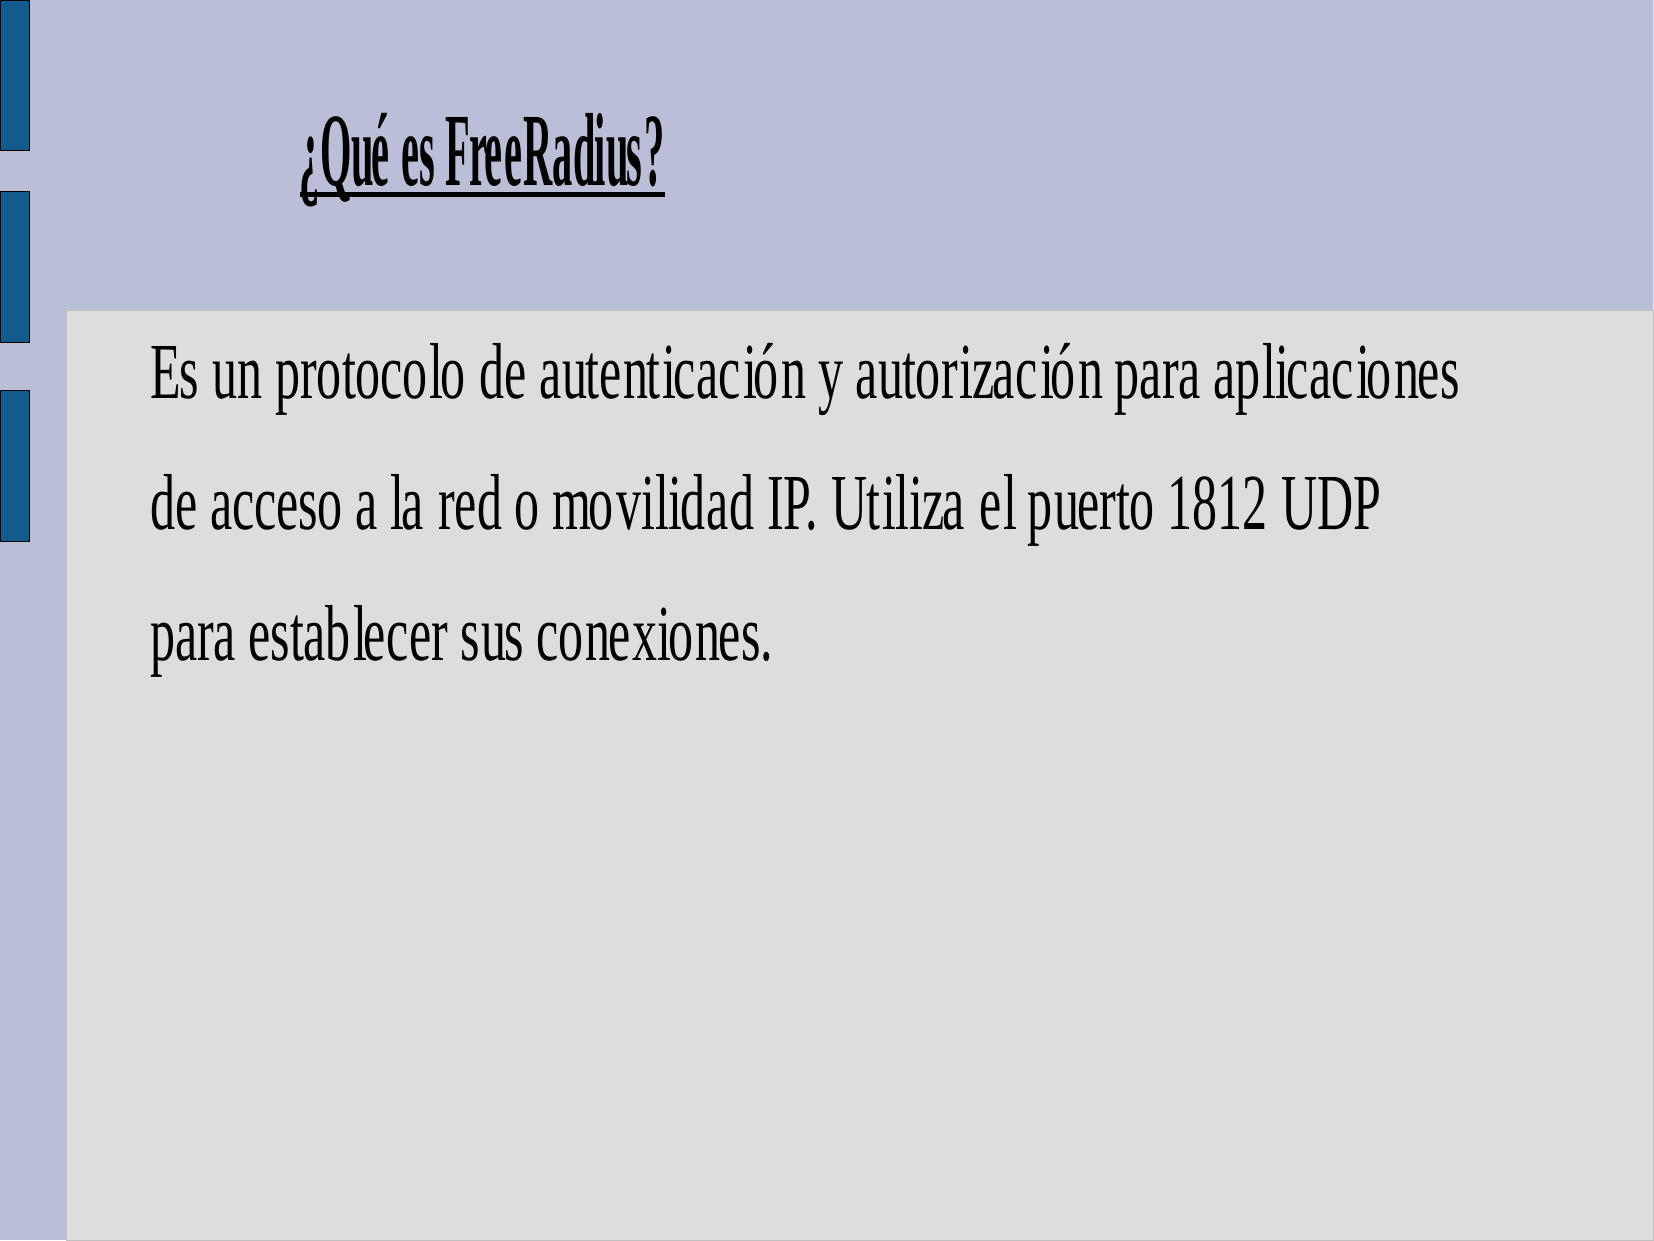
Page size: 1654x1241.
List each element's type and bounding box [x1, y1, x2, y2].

chart [147, 88, 1654, 886]
